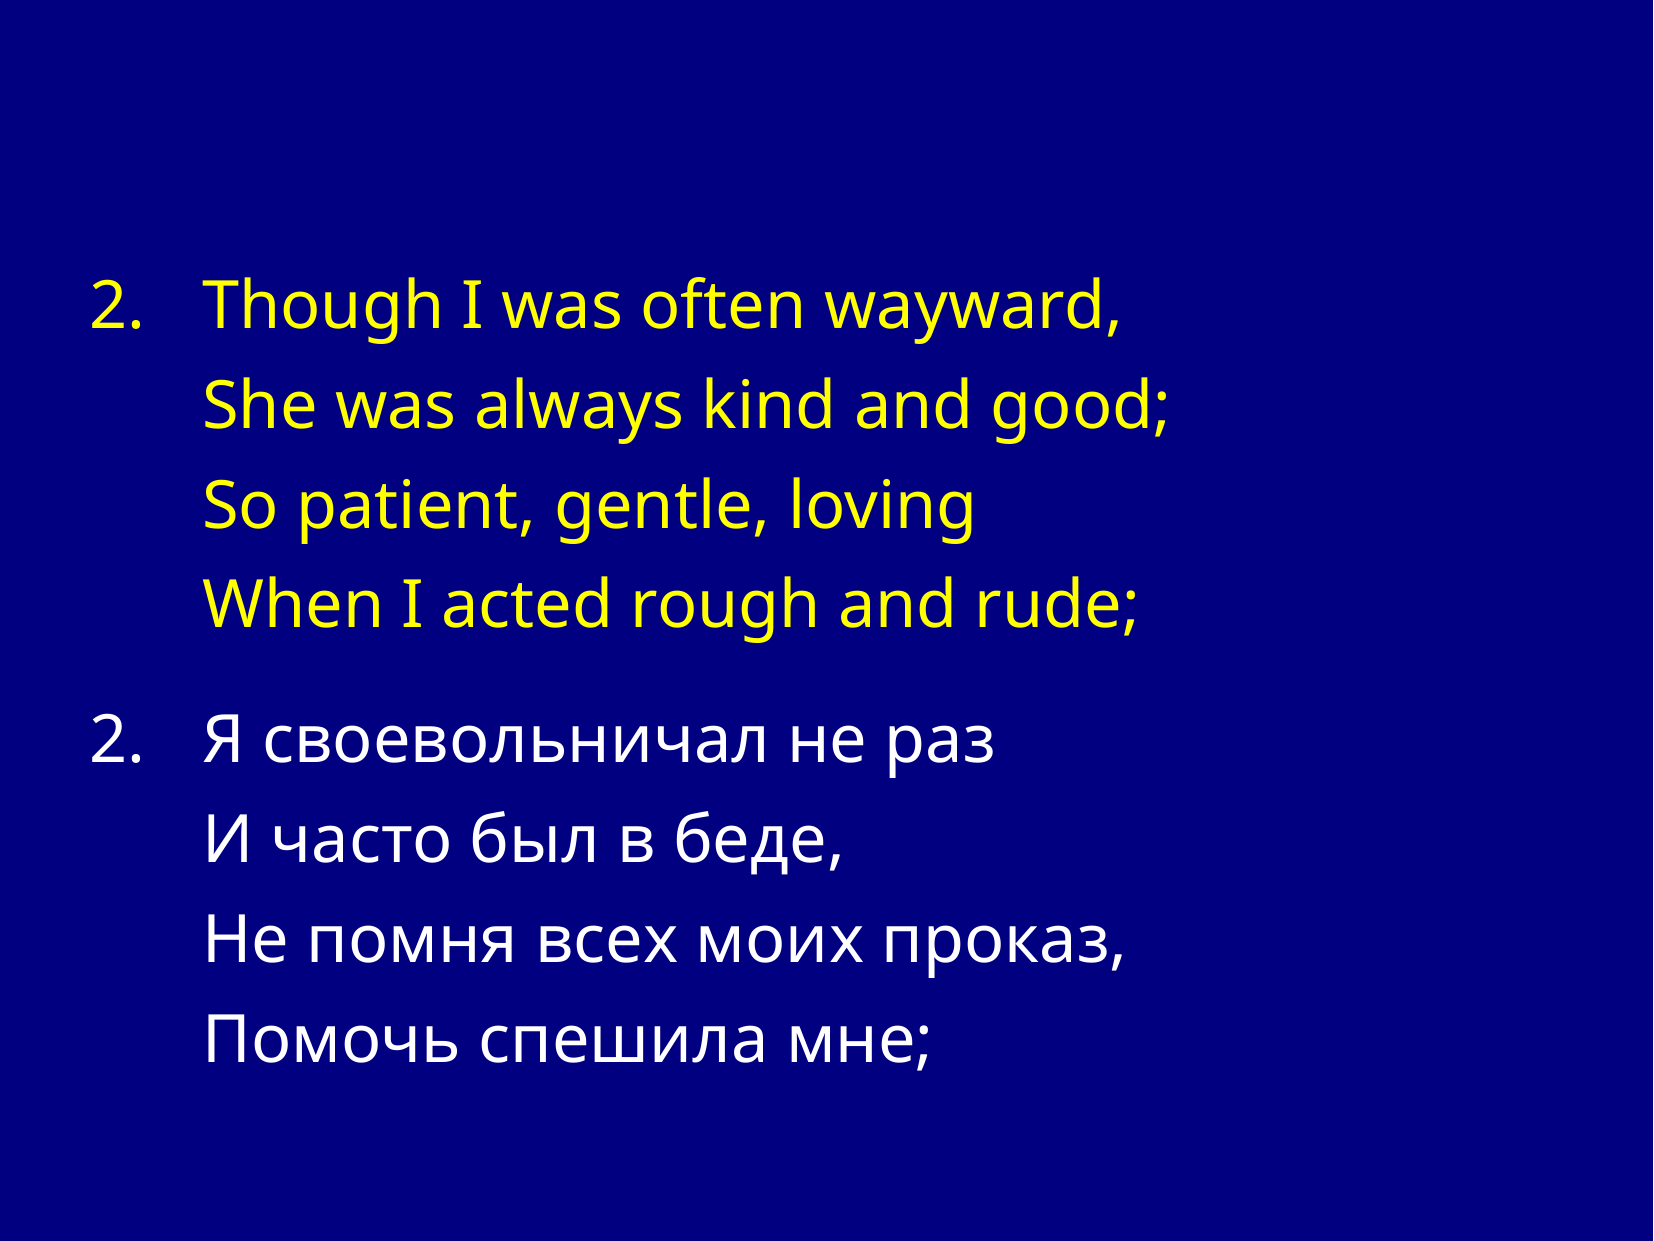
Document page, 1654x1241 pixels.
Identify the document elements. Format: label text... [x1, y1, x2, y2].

text_box 2. Though I was often wayward, She was always kind and good; So patient, gentle, loving When I acted rough and rude; [75, 150, 1576, 638]
text_box 2. Я своевольничал не раз И часто был в беде, Не помня всех моих проказ, Помочь спешила мне; [75, 675, 1576, 1163]
